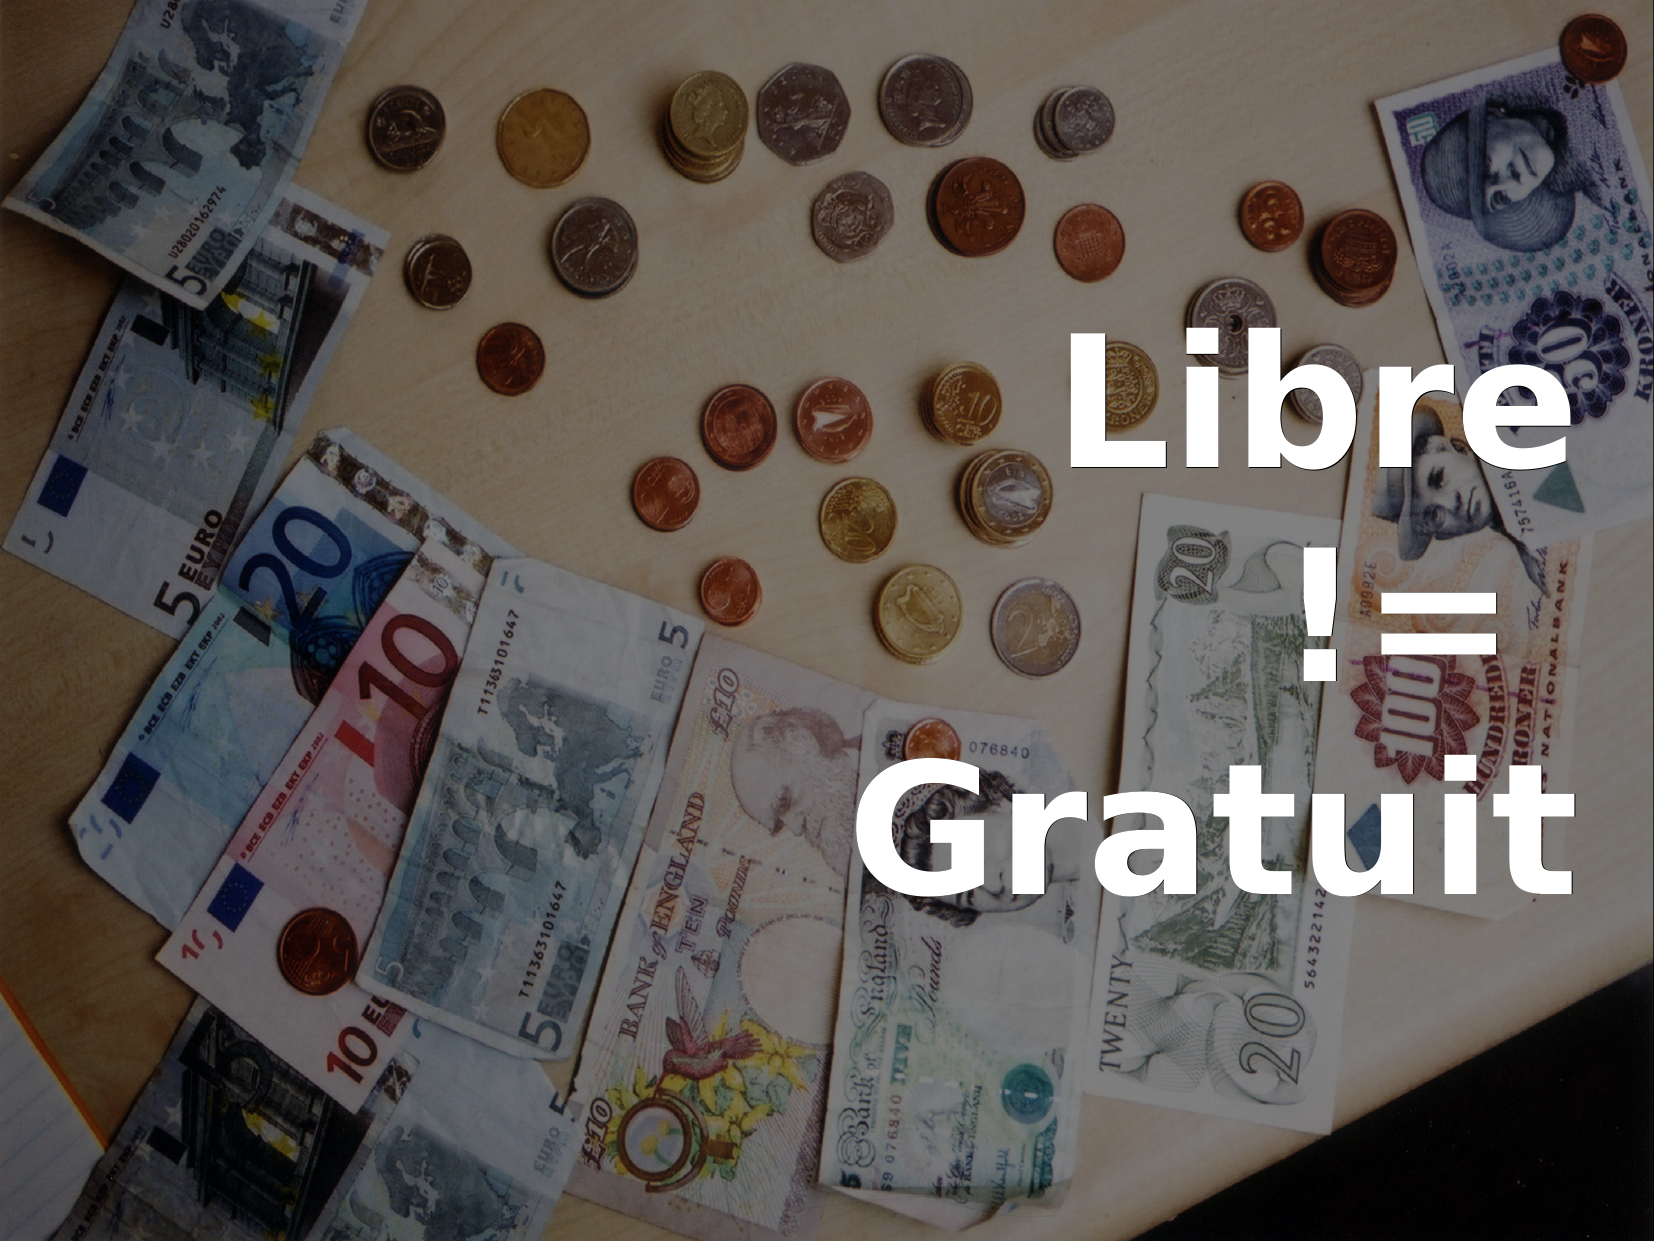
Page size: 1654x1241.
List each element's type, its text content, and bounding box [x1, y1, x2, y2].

picture [0, 0, 1654, 1241]
text_box Libre != Gratuit [0, 290, 1595, 945]
